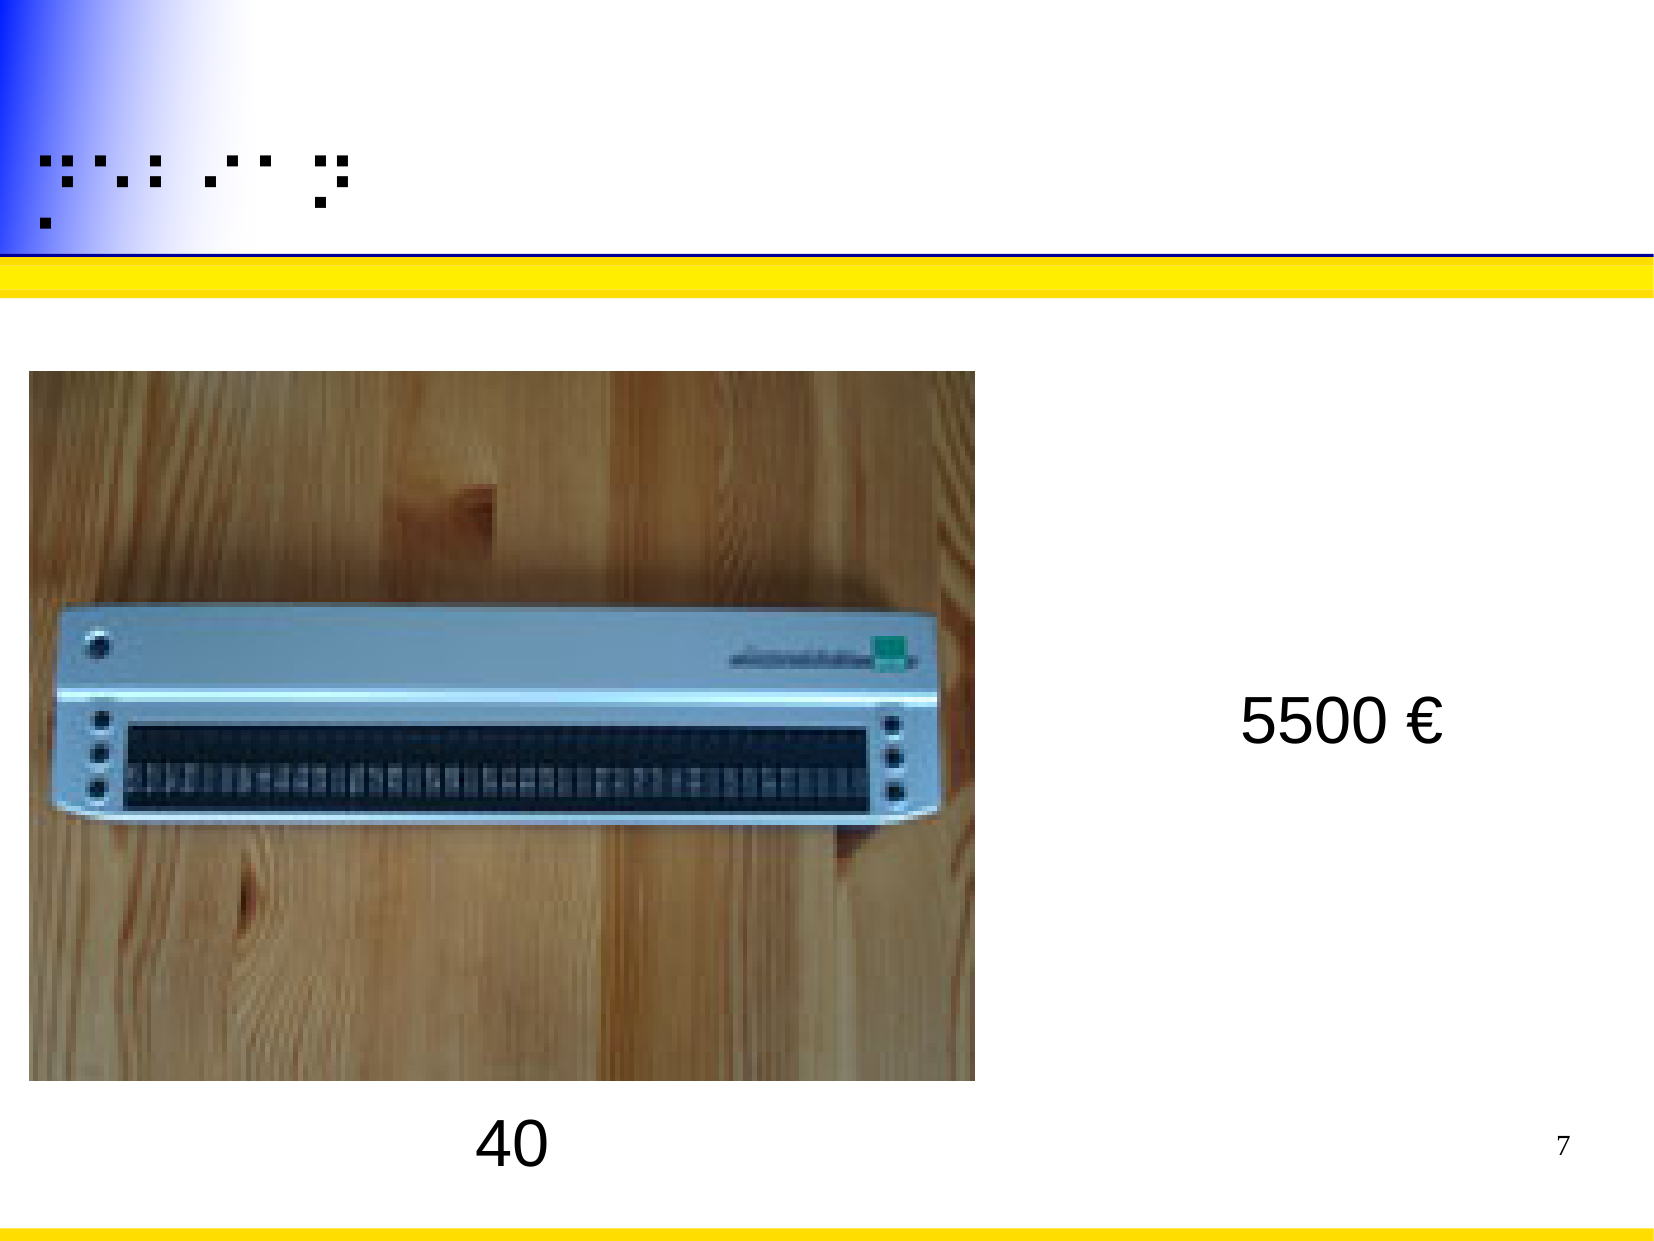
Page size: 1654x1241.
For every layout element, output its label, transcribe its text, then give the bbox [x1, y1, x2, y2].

text_box 5500 € [1225, 676, 1654, 766]
text_box 40 [460, 1098, 786, 1189]
picture [29, 371, 975, 1081]
